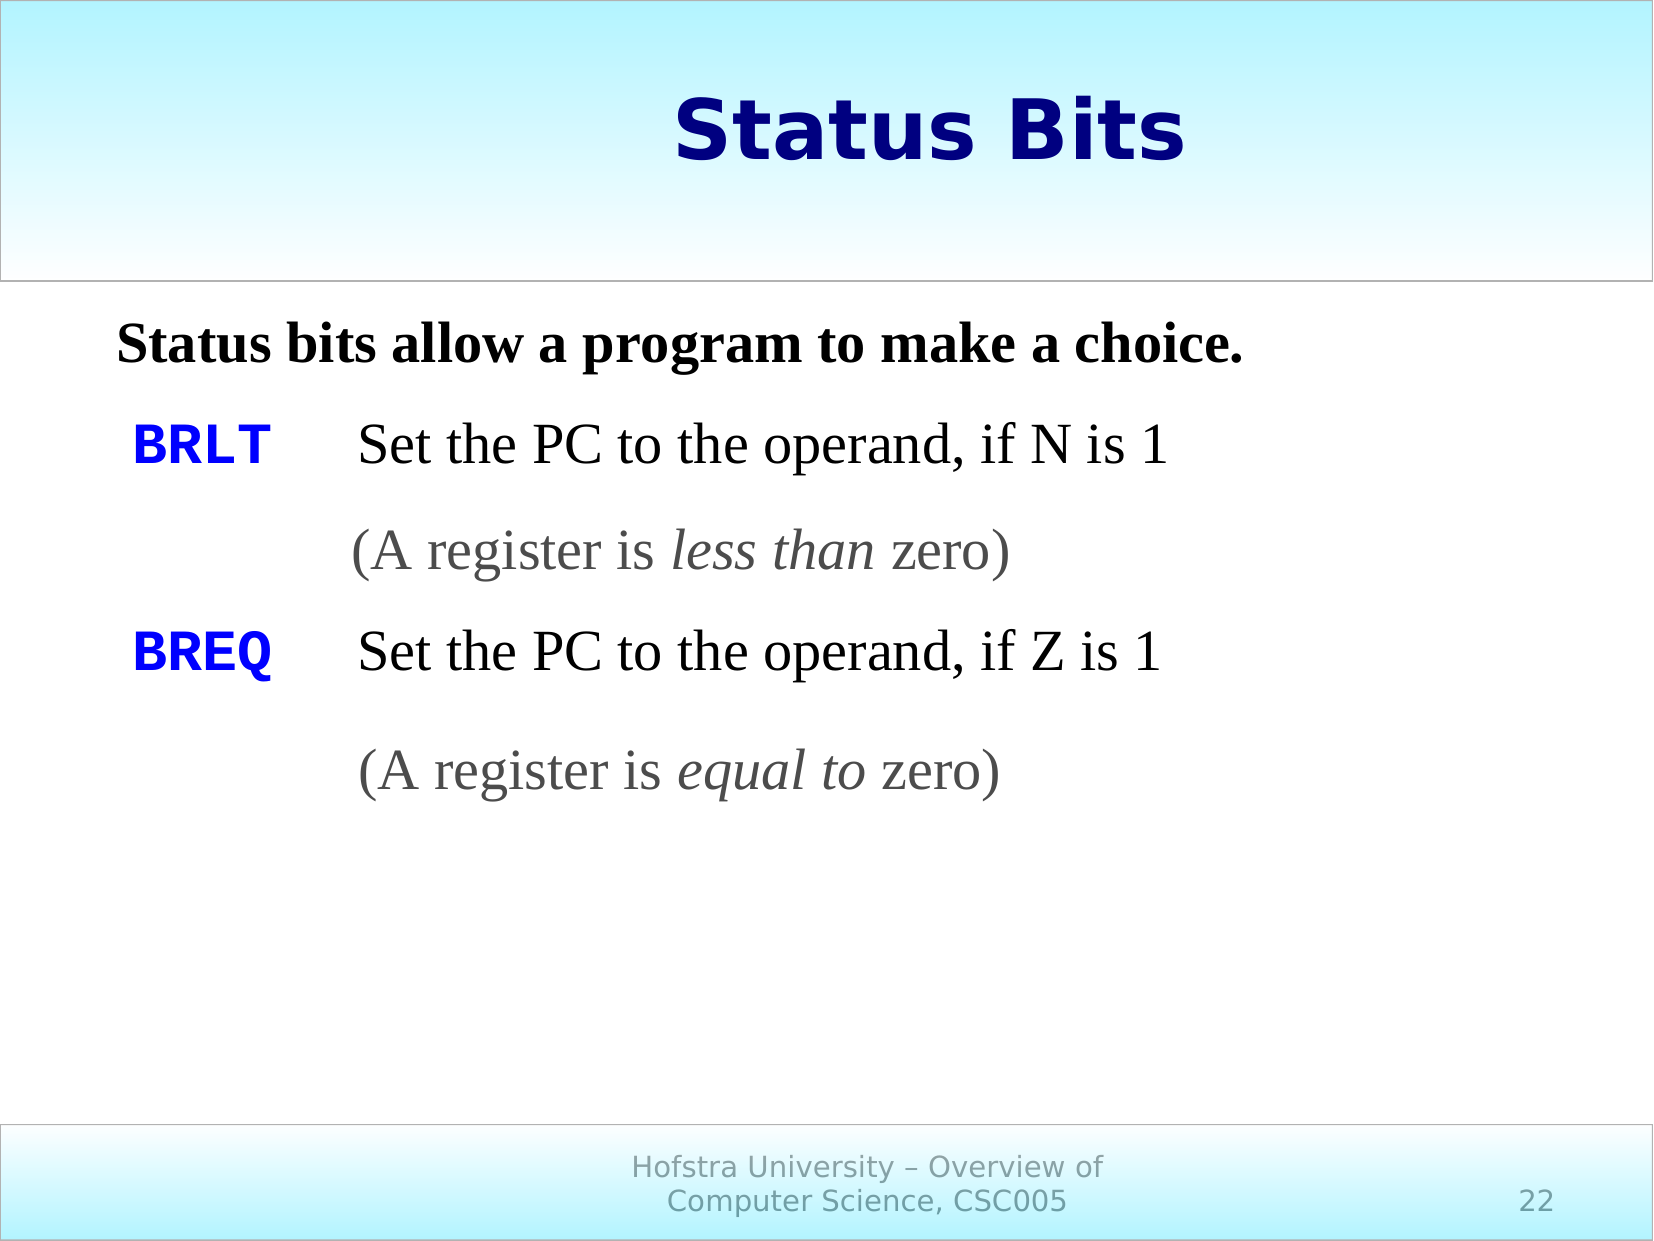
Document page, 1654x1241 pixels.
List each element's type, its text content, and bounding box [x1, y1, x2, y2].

title Status Bits [247, 27, 1612, 235]
list Status bits allow a program to make a choice. BRLT Set the PC to the operand, if N is 1 (A register is less than zero) BREQ Set the PC to the operand, if Z is 1 (A register is equal to zero) [82, 303, 1571, 1131]
